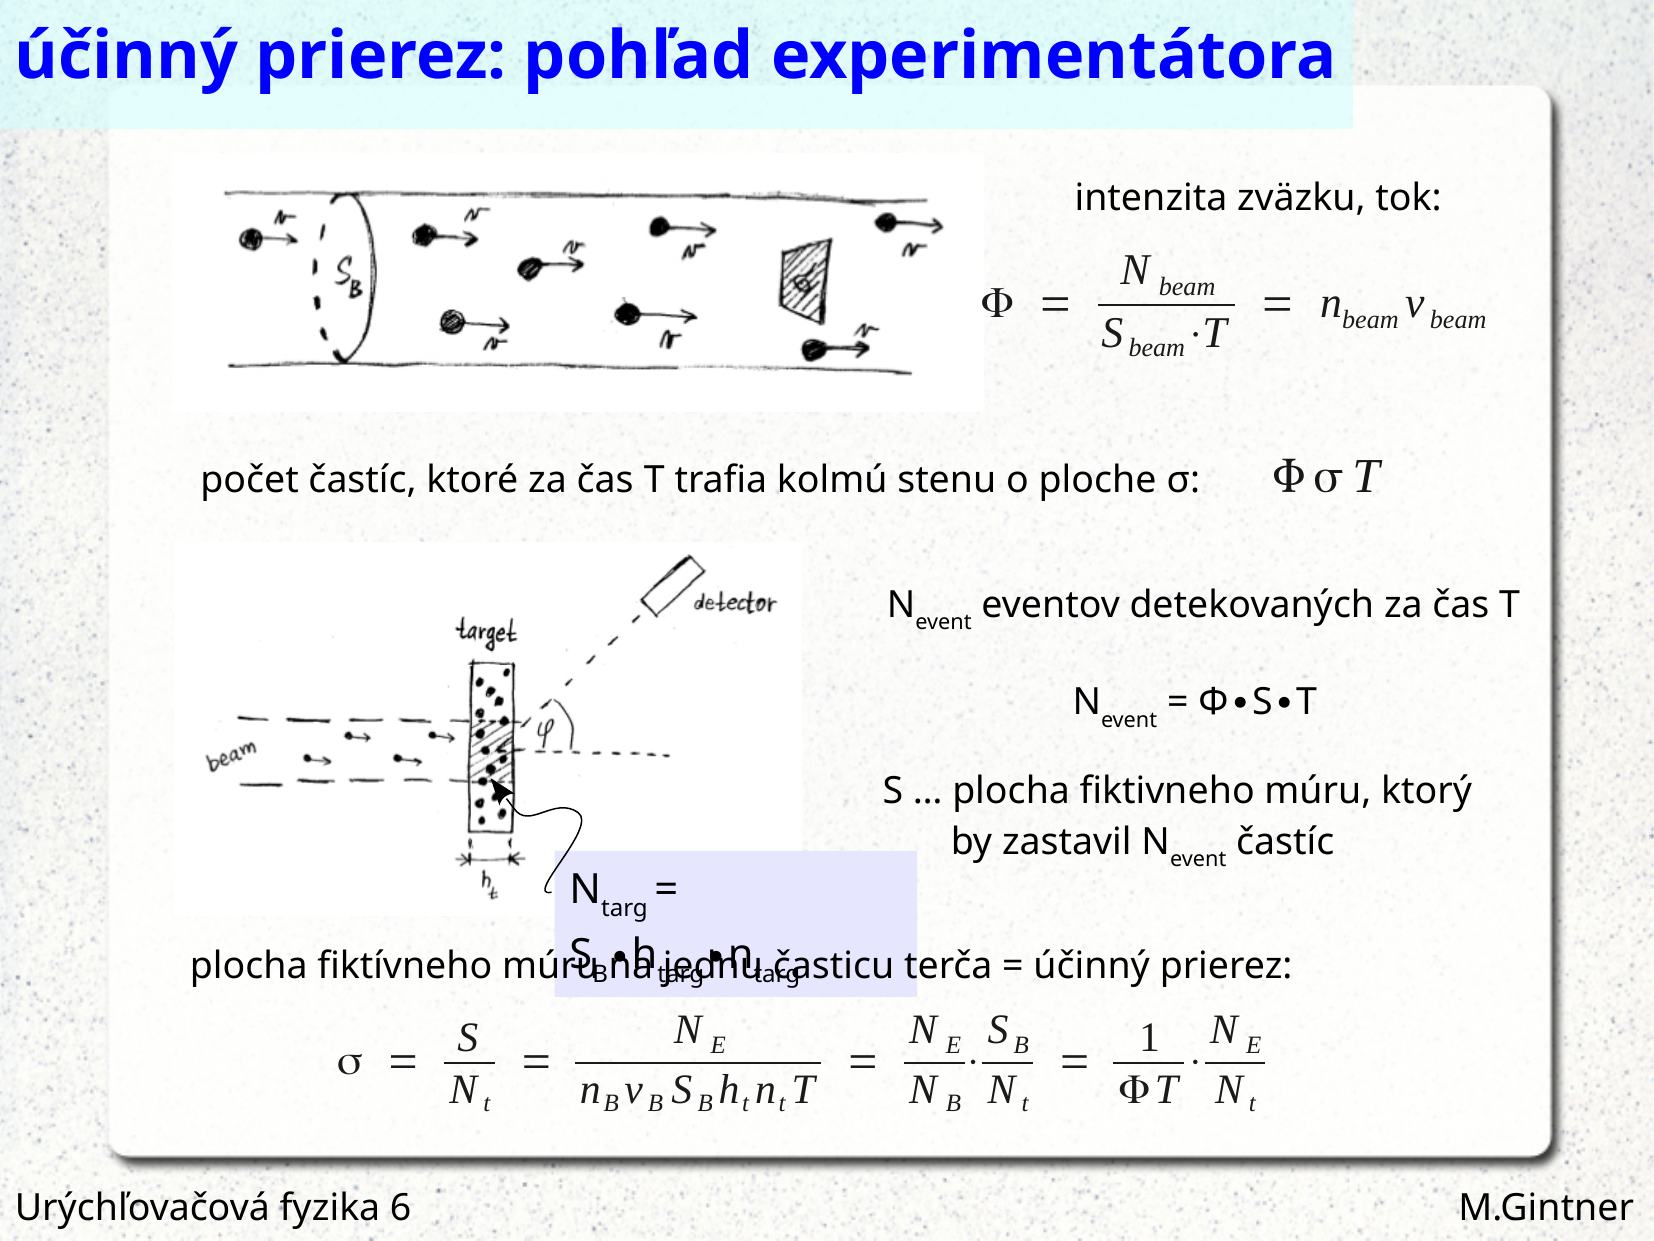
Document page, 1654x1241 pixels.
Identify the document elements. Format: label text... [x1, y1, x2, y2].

text_box počet častíc, ktoré za čas T trafia kolmú stenu o ploche σ: [185, 445, 1240, 513]
chart [1260, 449, 1392, 504]
text_box S … plocha fiktivneho múru, ktorý by zastavil Nevent častíc [867, 756, 1486, 884]
text_box Ntarg = SB∙htarg∙ntarg [554, 850, 918, 931]
text_box Nevent eventov detekovaných za čas T [872, 570, 1543, 645]
picture [0, 0, 1654, 1241]
chart [969, 245, 1497, 363]
text_box účinný prierez: pohľad experimentátora [0, 0, 1315, 130]
text_box Nevent = Φ∙S∙T [1057, 667, 1310, 743]
text_box plocha fiktívneho múru na jednu časticu terča = účinný prierez: [175, 931, 1312, 999]
text_box Urýchľovačová fyzika 6 [0, 1173, 445, 1241]
text_box intenzita zväzku, tok: [1059, 162, 1466, 230]
text_box M.Gintner [1443, 1173, 1654, 1241]
chart [326, 1006, 1277, 1118]
